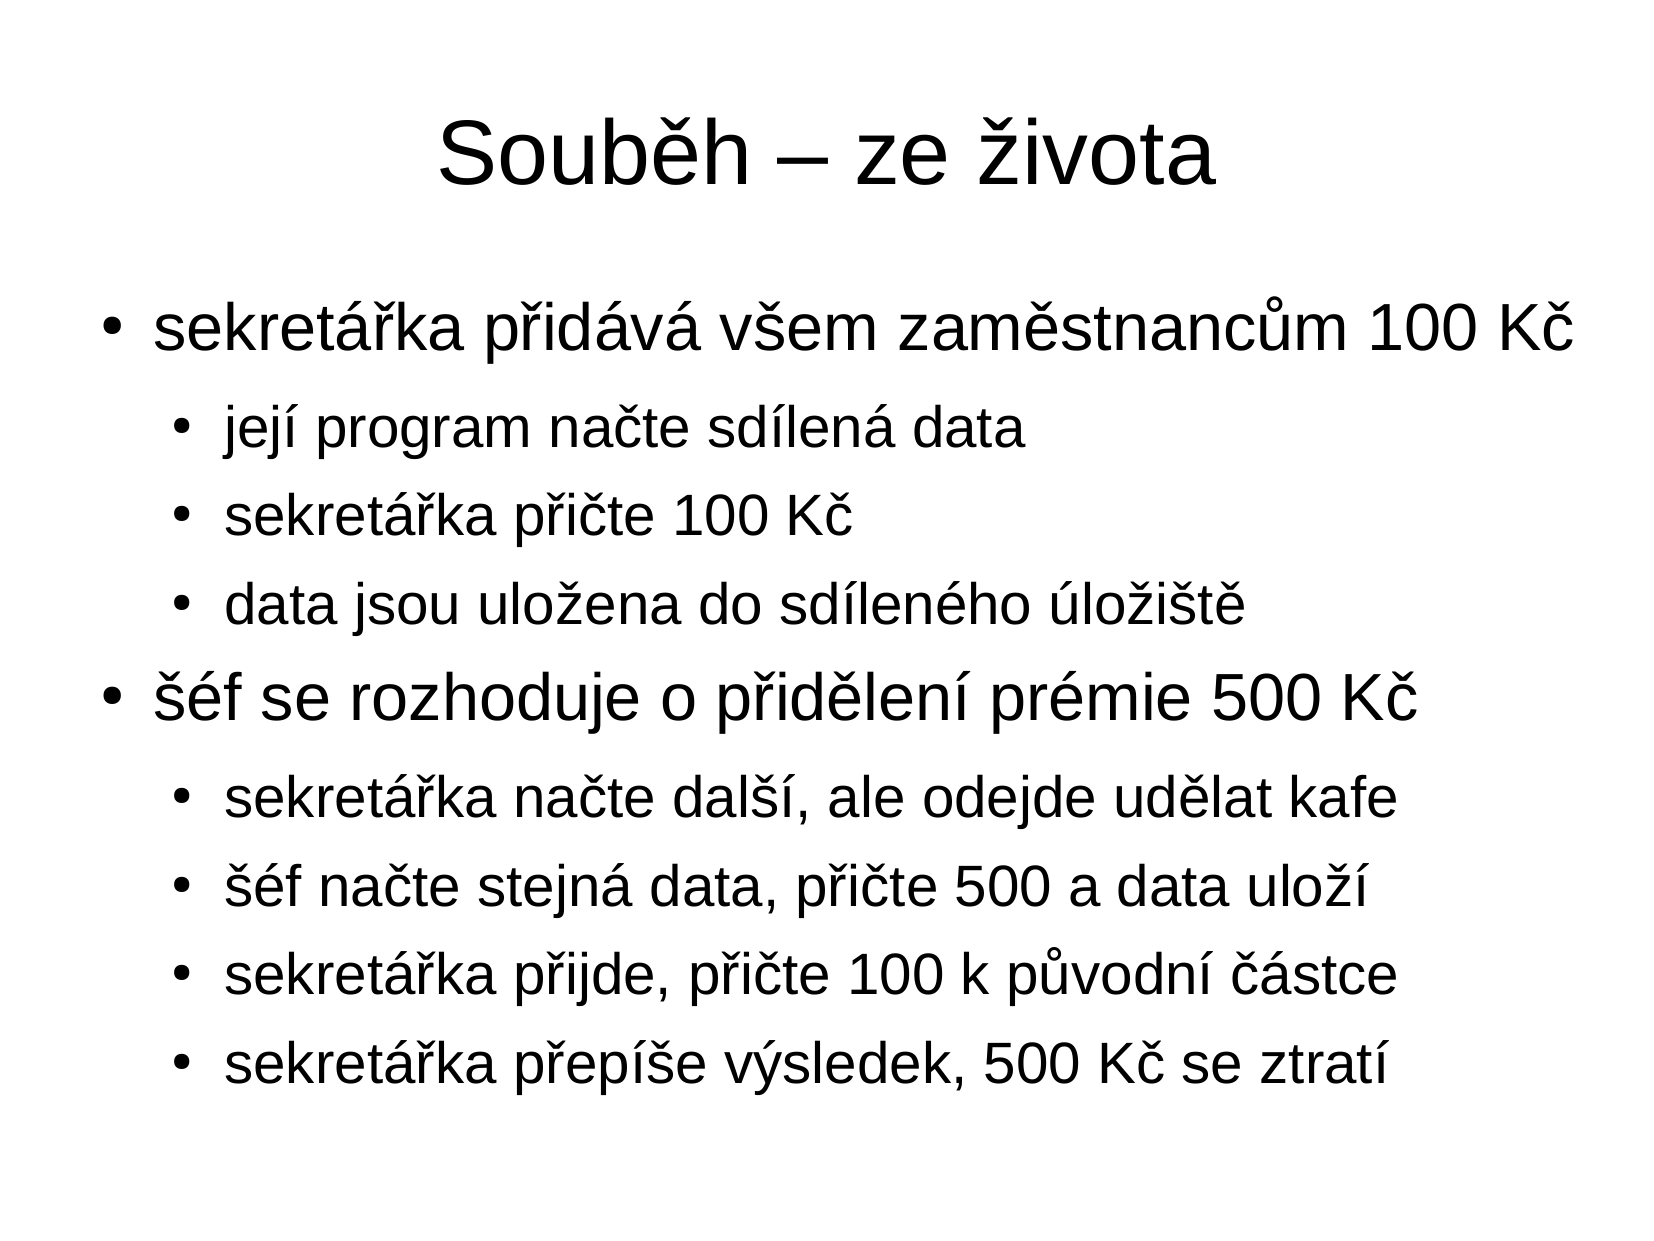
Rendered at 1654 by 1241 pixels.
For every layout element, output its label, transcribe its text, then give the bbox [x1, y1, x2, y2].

list sekretářka přidává všem zaměstnancům 100 Kč její program načte sdílená data sekretářka přičte 100 Kč data jsou uložena do sdíleného úložiště šéf se rozhoduje o přidělení prémie 500 Kč sekretářka načte další, ale odejde udělat kafe šéf načte stejná data, přičte 500 a data uloží sekretářka přijde, přičte 100 k původní částce sekretářka přepíše výsledek, 500 Kč se ztratí [82, 290, 1595, 1096]
title Souběh – ze života [82, 56, 1571, 250]
